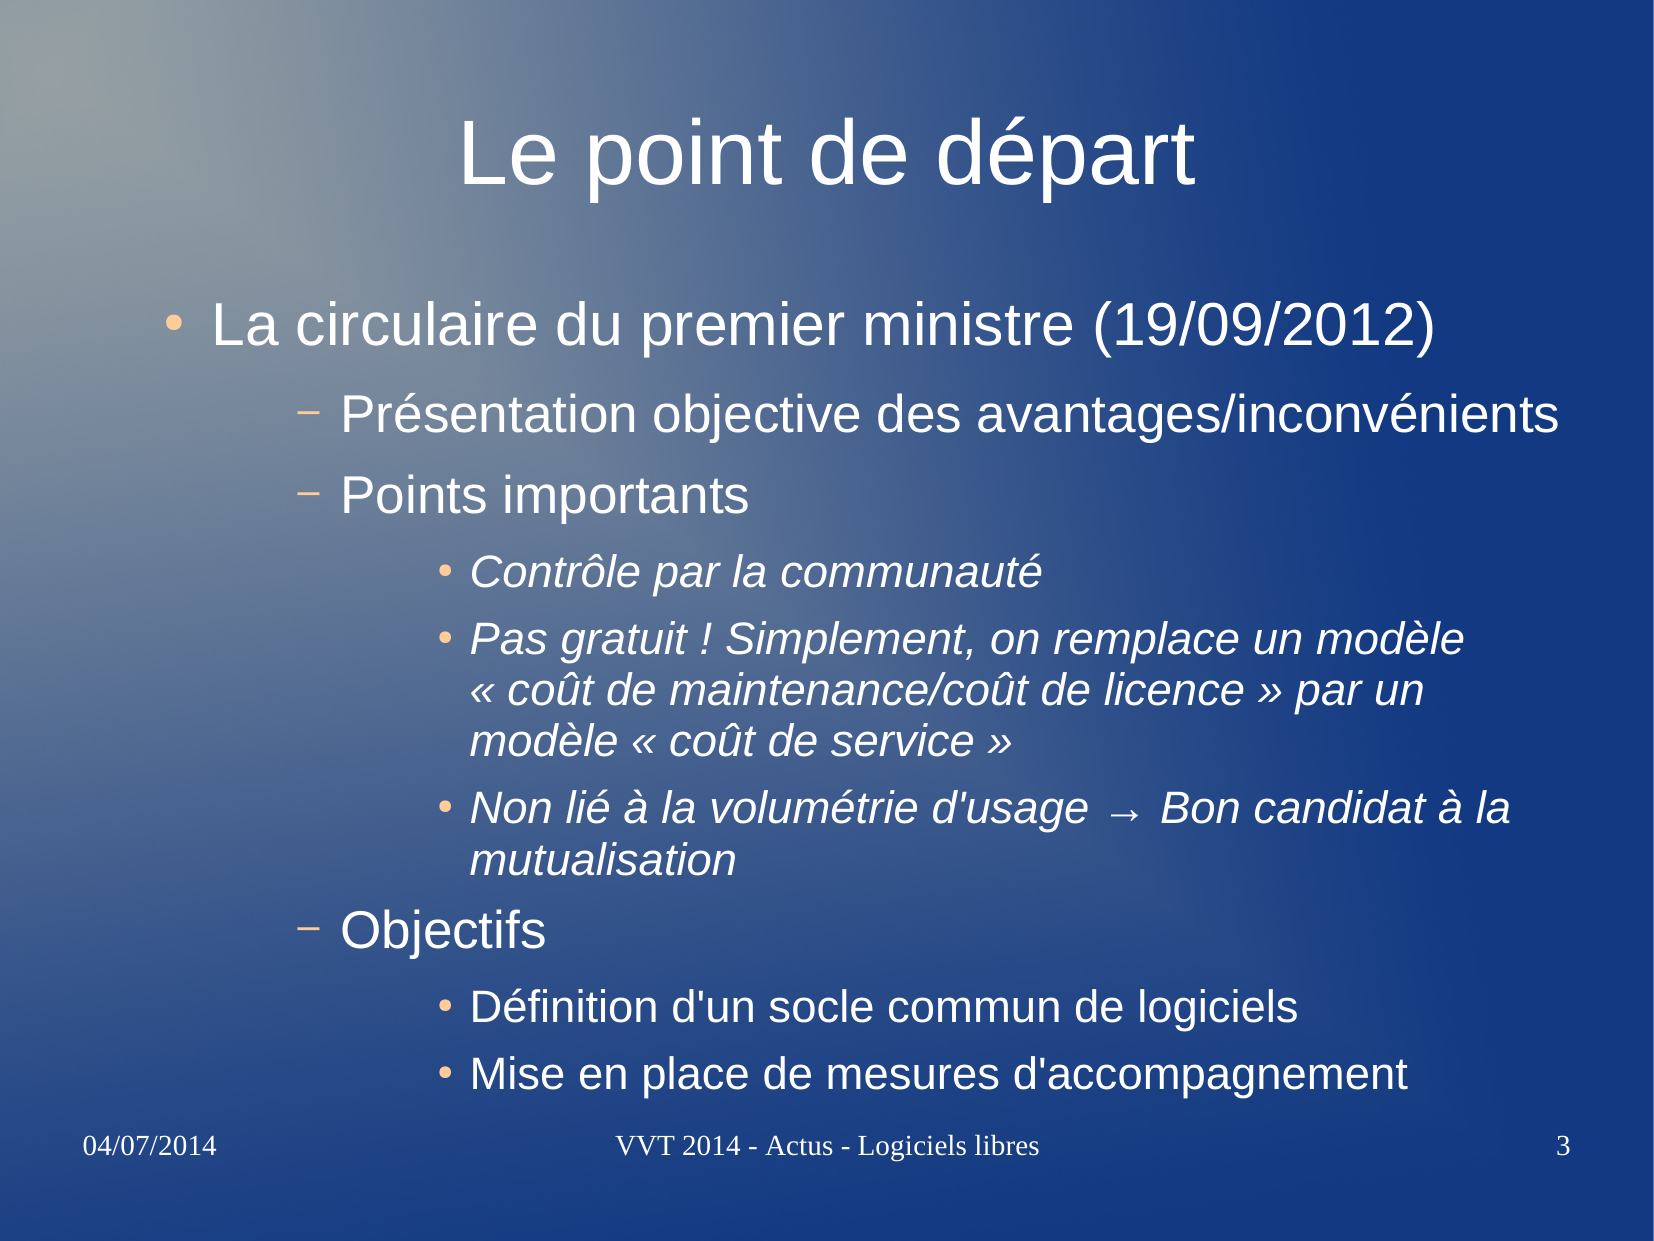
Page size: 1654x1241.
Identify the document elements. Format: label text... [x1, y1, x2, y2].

list La circulaire du premier ministre (19/09/2012) Présentation objective des avantages/inconvénients Points importants Contrôle par la communauté Pas gratuit ! Simplement, on remplace un modèle « coût de maintenance/coût de licence » par un modèle « coût de service » Non lié à la volumétrie d'usage → Bon candidat à la mutualisation Objectifs Définition d'un socle commun de logiciels Mise en place de mesures d'accompagnement [82, 290, 1571, 1123]
title Le point de départ [82, 49, 1571, 257]
picture [0, 0, 1654, 1241]
